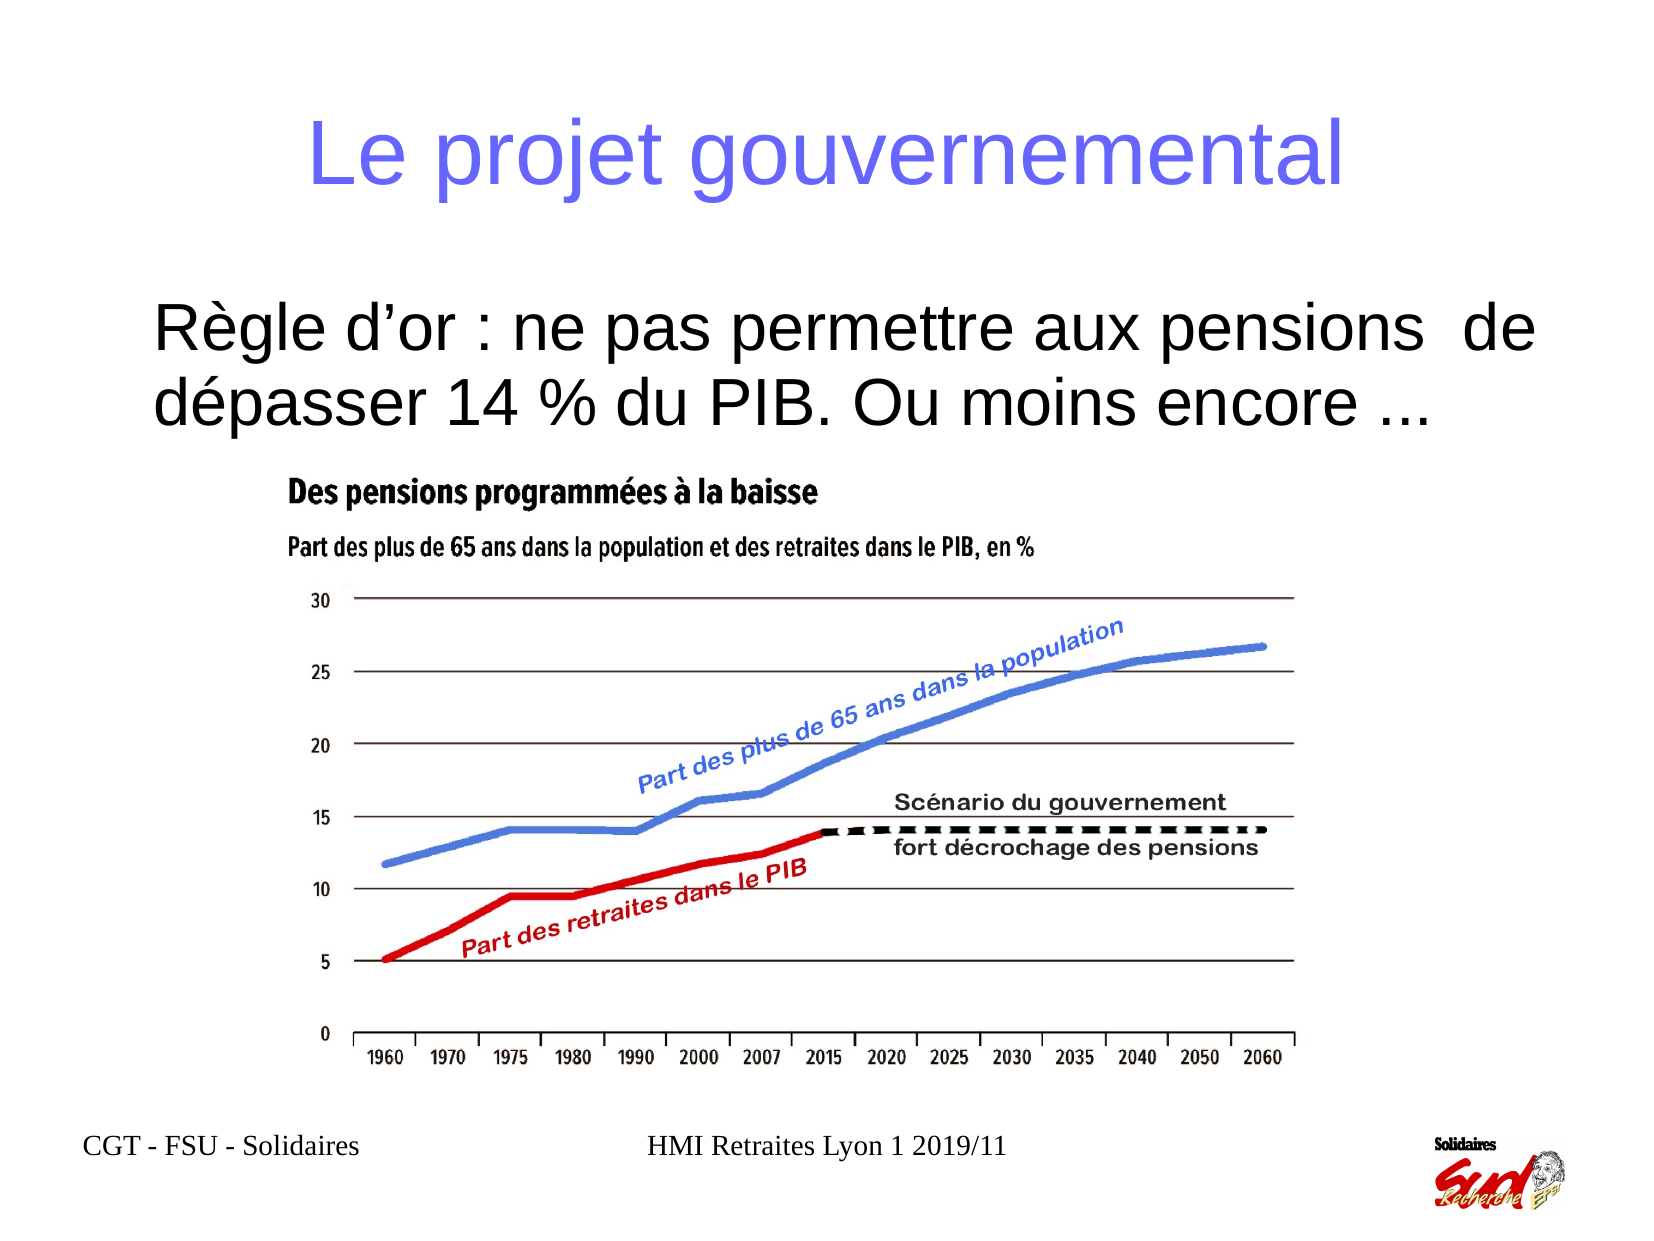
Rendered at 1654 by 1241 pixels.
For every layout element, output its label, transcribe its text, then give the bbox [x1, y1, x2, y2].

picture [222, 460, 1360, 1081]
title Le projet gouvernemental [82, 49, 1571, 257]
picture [1435, 1137, 1565, 1210]
list Règle d’or : ne pas permettre aux pensions de dépasser 14 % du PIB. Ou moins encore ... [82, 290, 1571, 1010]
